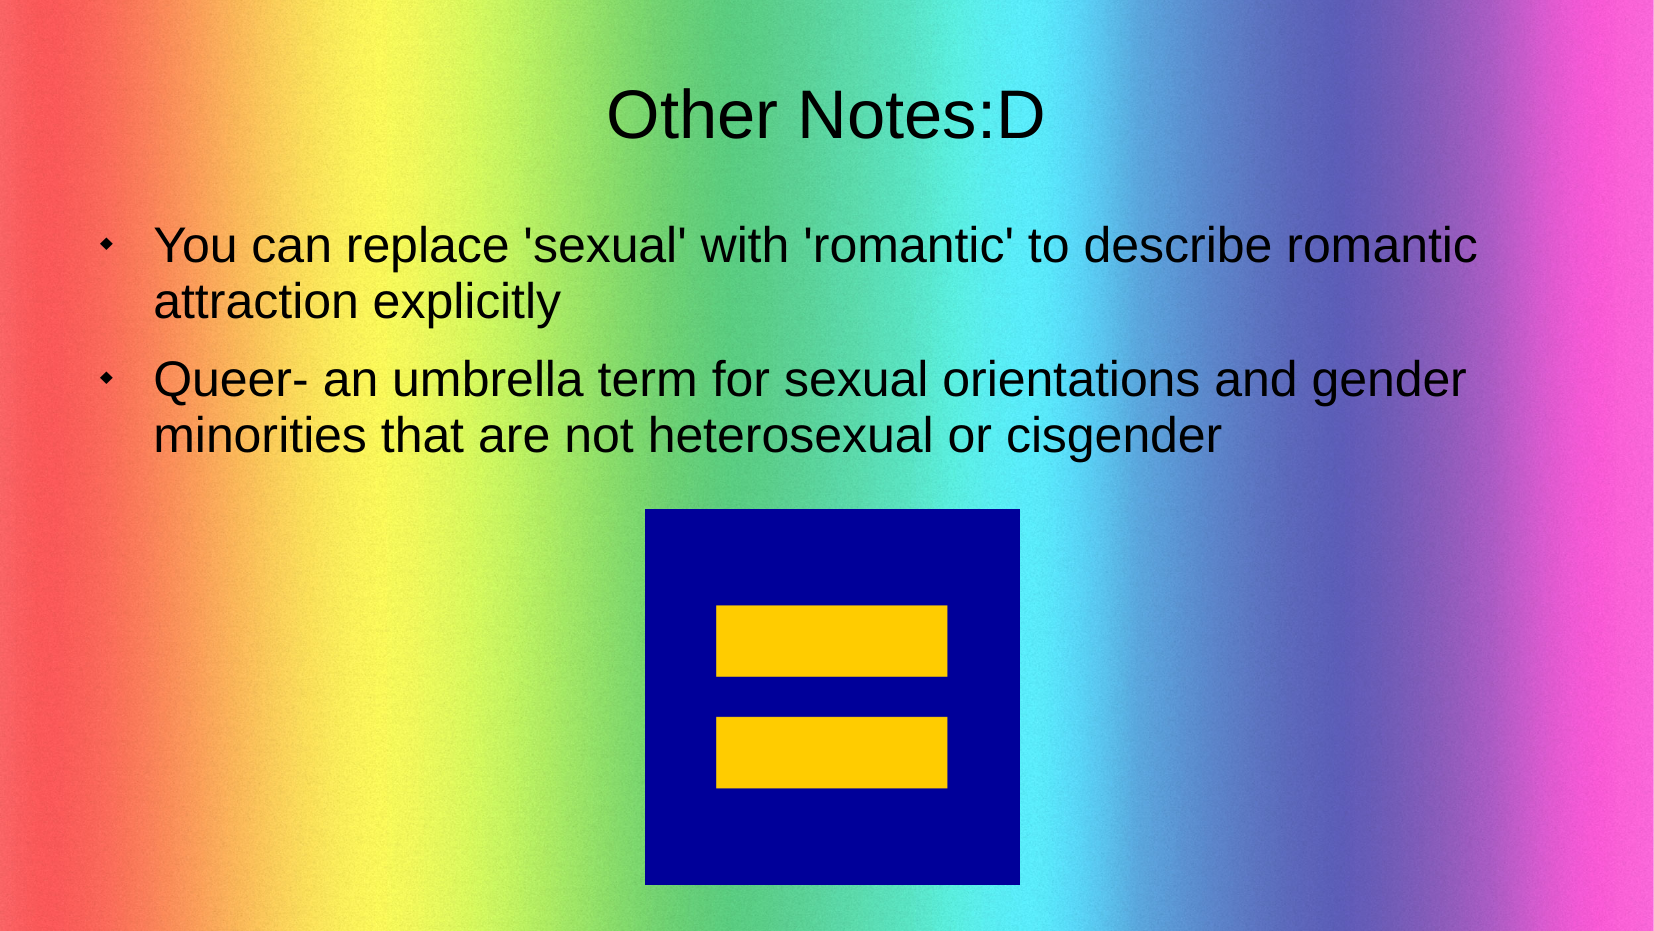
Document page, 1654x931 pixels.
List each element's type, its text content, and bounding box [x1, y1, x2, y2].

picture [0, 0, 1654, 931]
title Other Notes:D [82, 36, 1571, 193]
list You can replace 'sexual' with 'romantic' to describe romantic attraction explicitly Queer- an umbrella term for sexual orientations and gender minorities that are not heterosexual or cisgender [82, 217, 1571, 757]
